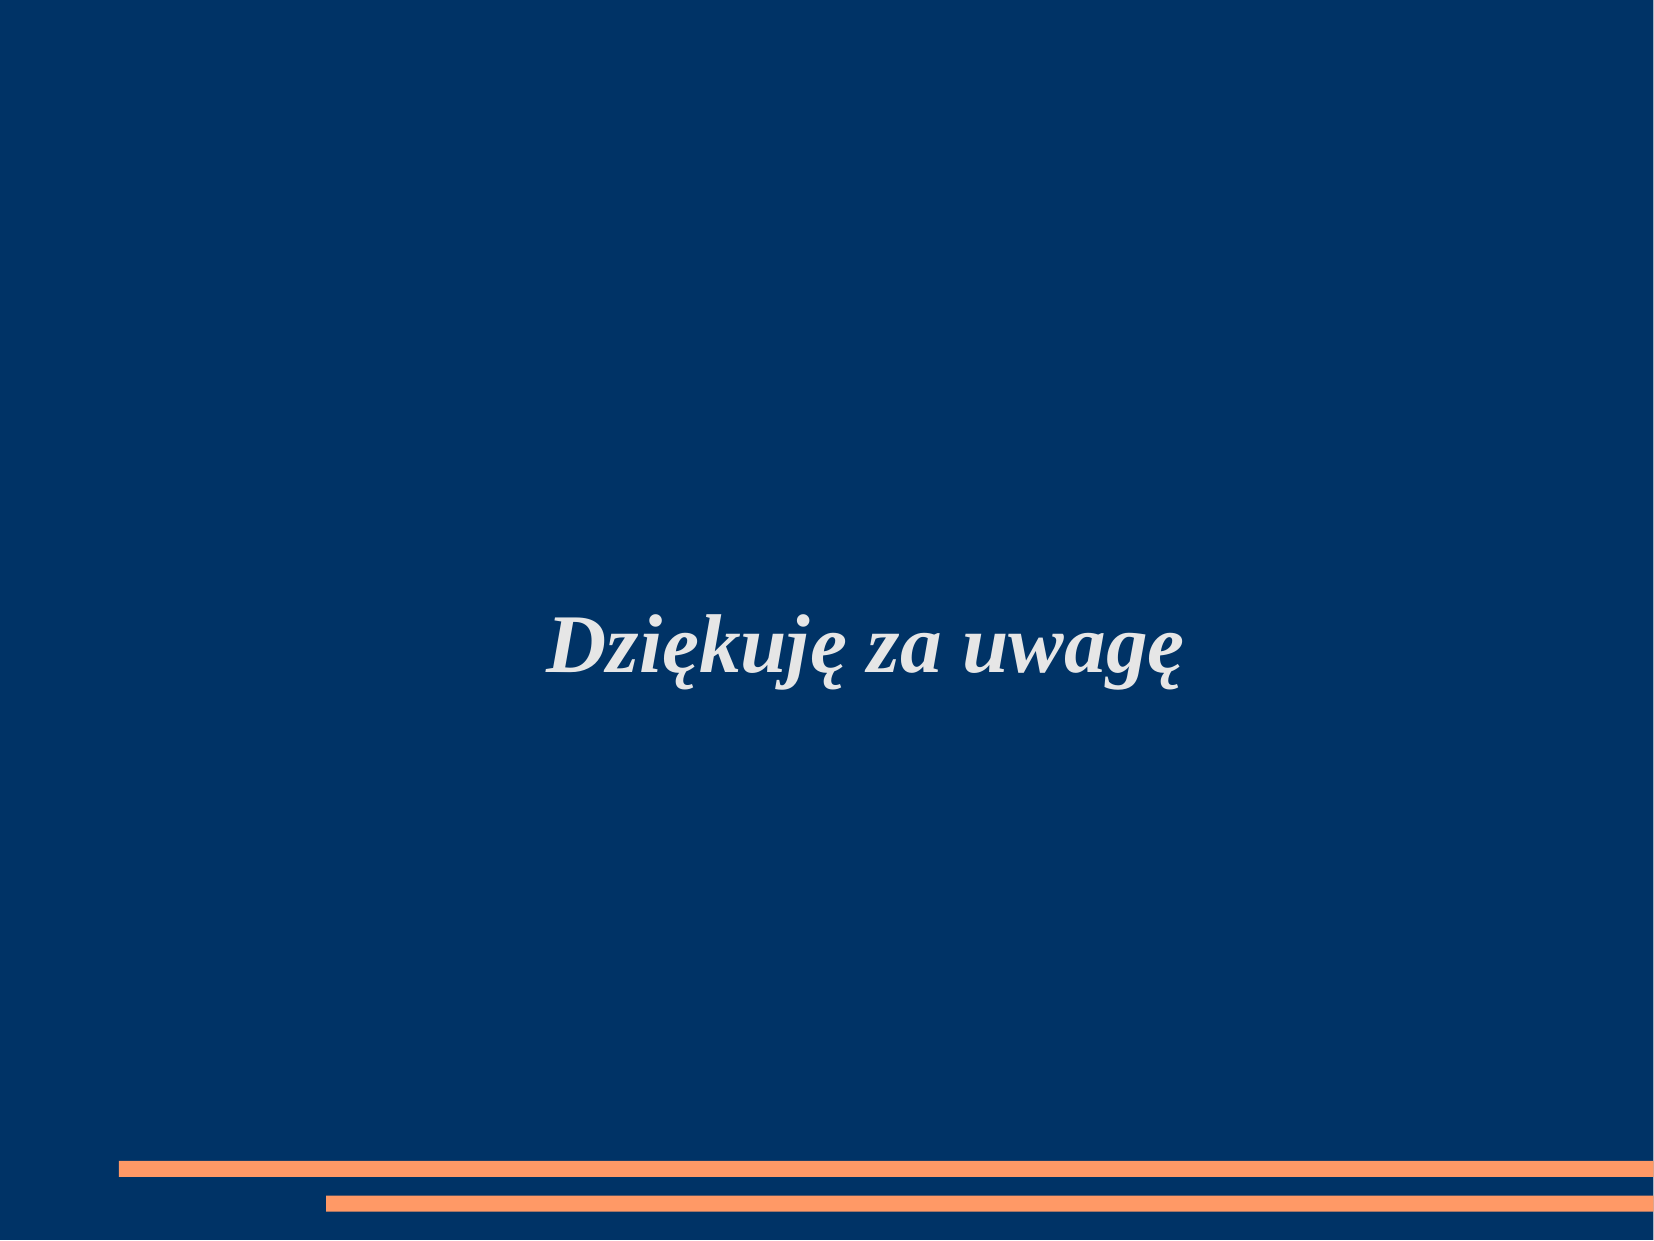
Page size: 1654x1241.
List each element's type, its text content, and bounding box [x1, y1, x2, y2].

list Dziękuję za uwagę [121, 322, 1561, 1132]
